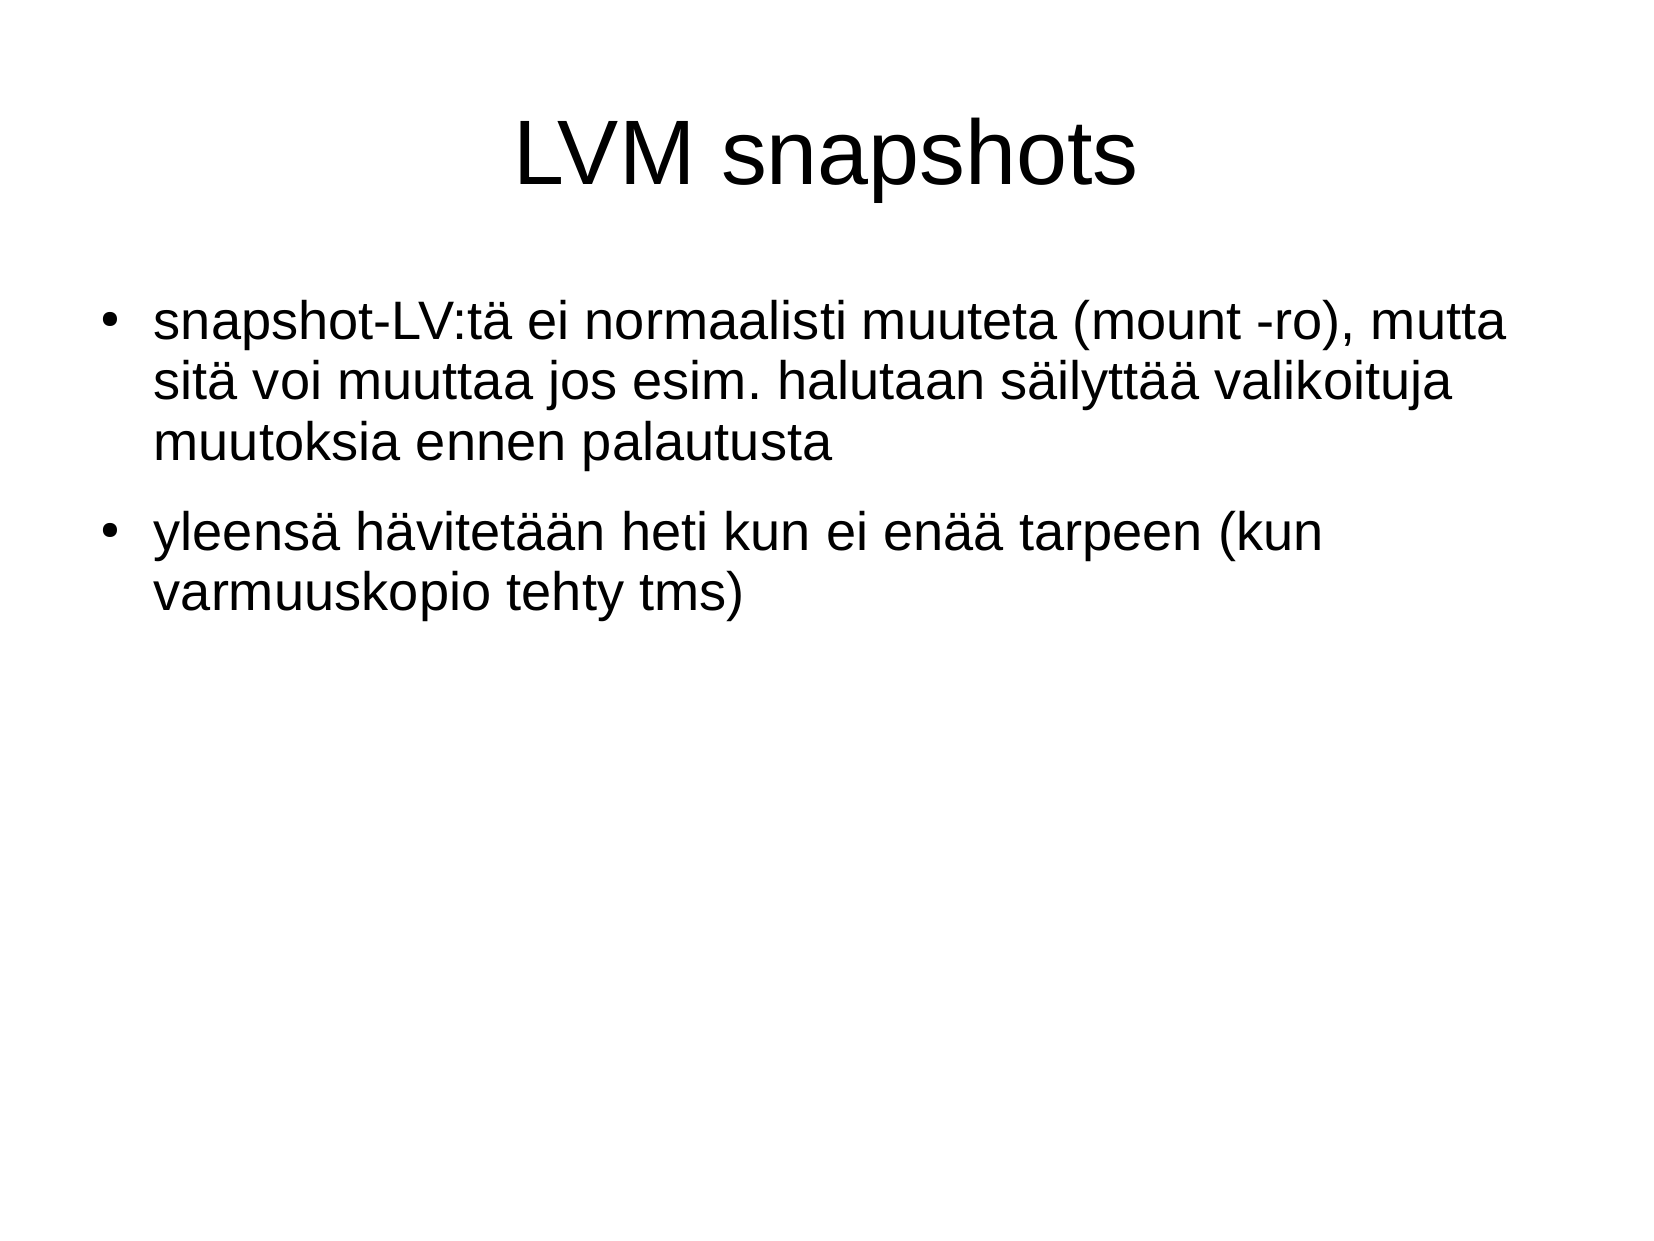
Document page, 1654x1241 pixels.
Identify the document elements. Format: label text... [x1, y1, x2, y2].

title LVM snapshots [82, 49, 1571, 257]
list snapshot-LV:tä ei normaalisti muuteta (mount -ro), mutta sitä voi muuttaa jos esim. halutaan säilyttää valikoituja muutoksia ennen palautusta yleensä hävitetään heti kun ei enää tarpeen (kun varmuuskopio tehty tms) [82, 290, 1571, 1010]
